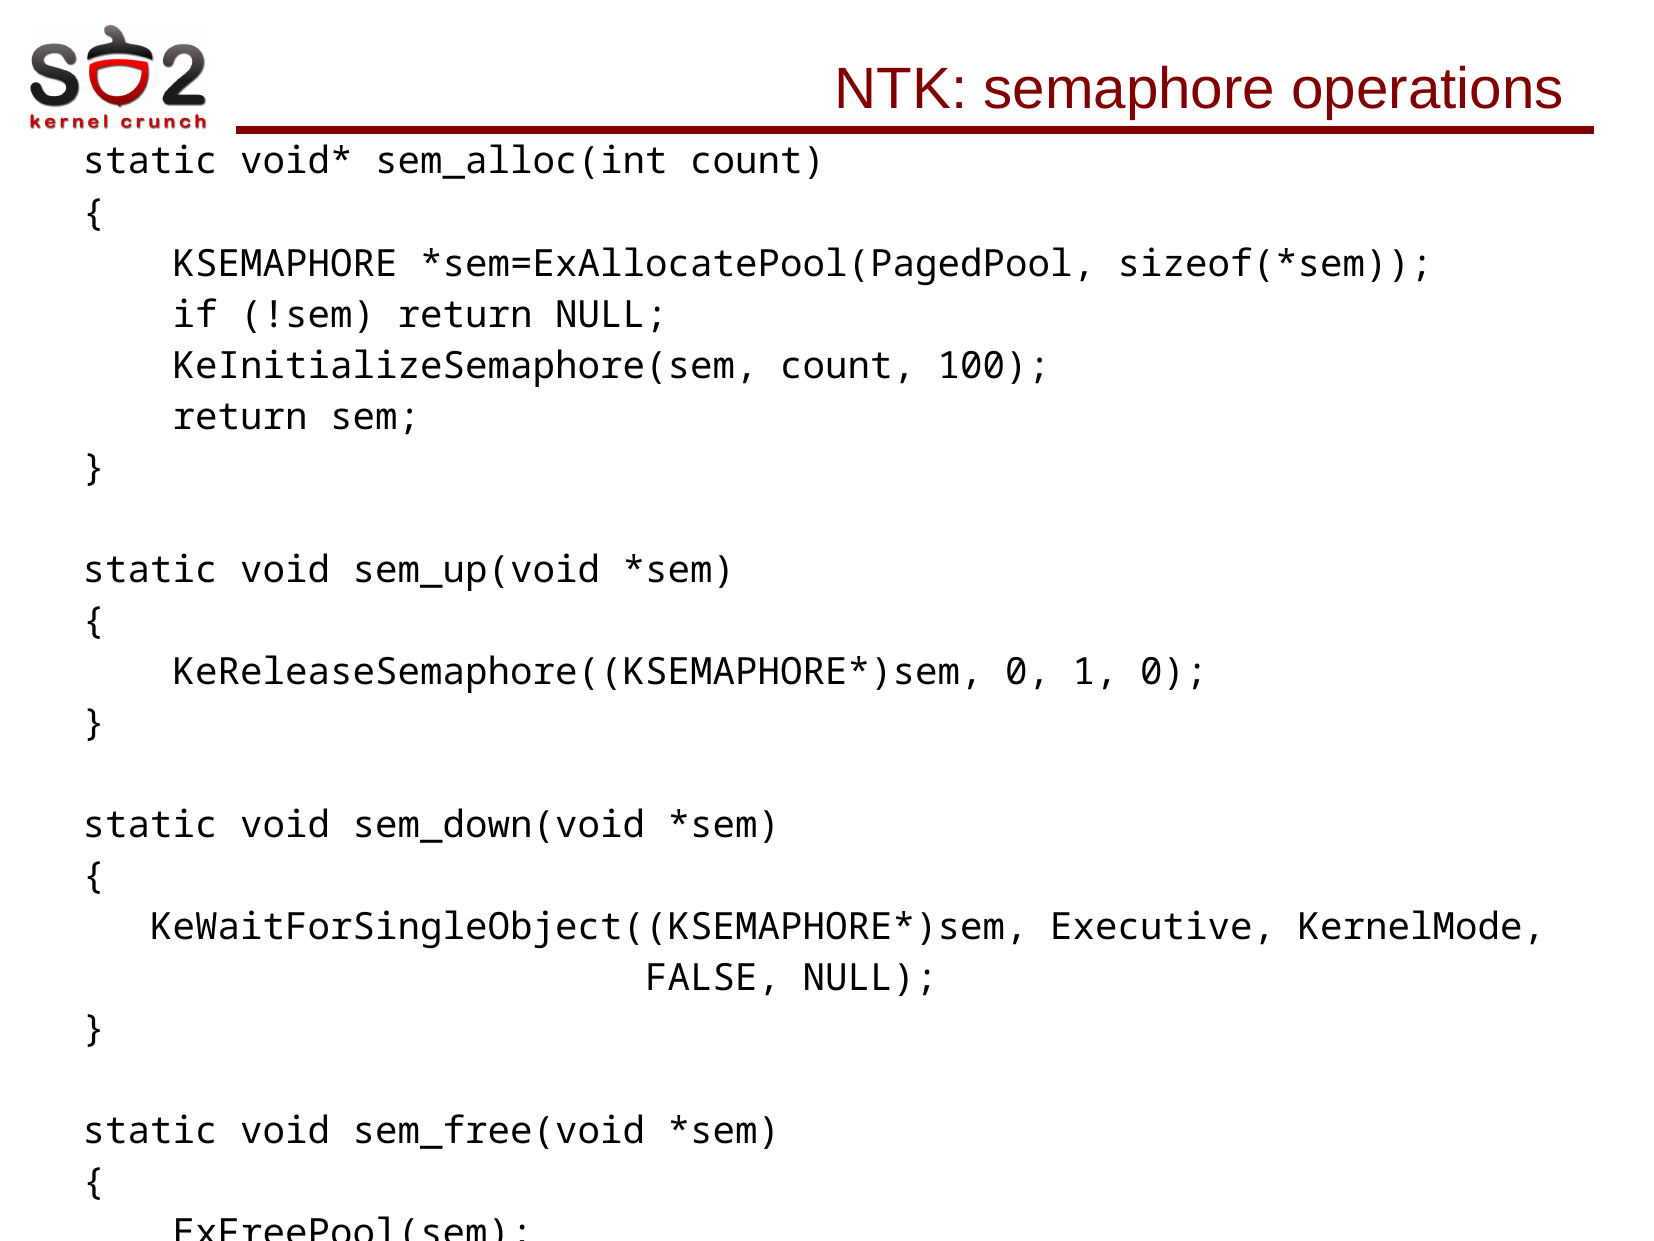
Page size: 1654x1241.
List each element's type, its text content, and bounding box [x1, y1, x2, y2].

list static void* sem_alloc(int count) { KSEMAPHORE *sem=ExAllocatePool(PagedPool, sizeof(*sem)); if (!sem) return NULL; KeInitializeSemaphore(sem, count, 100); return sem; } static void sem_up(void *sem) { KeReleaseSemaphore((KSEMAPHORE*)sem, 0, 1, 0); } static void sem_down(void *sem) { KeWaitForSingleObject((KSEMAPHORE*)sem, Executive, KernelMode, FALSE, NULL); } static void sem_free(void *sem) { ExFreePool(sem); } [82, 218, 1571, 1223]
title NTK: semaphore operations [76, 56, 1565, 122]
picture [29, 23, 207, 130]
